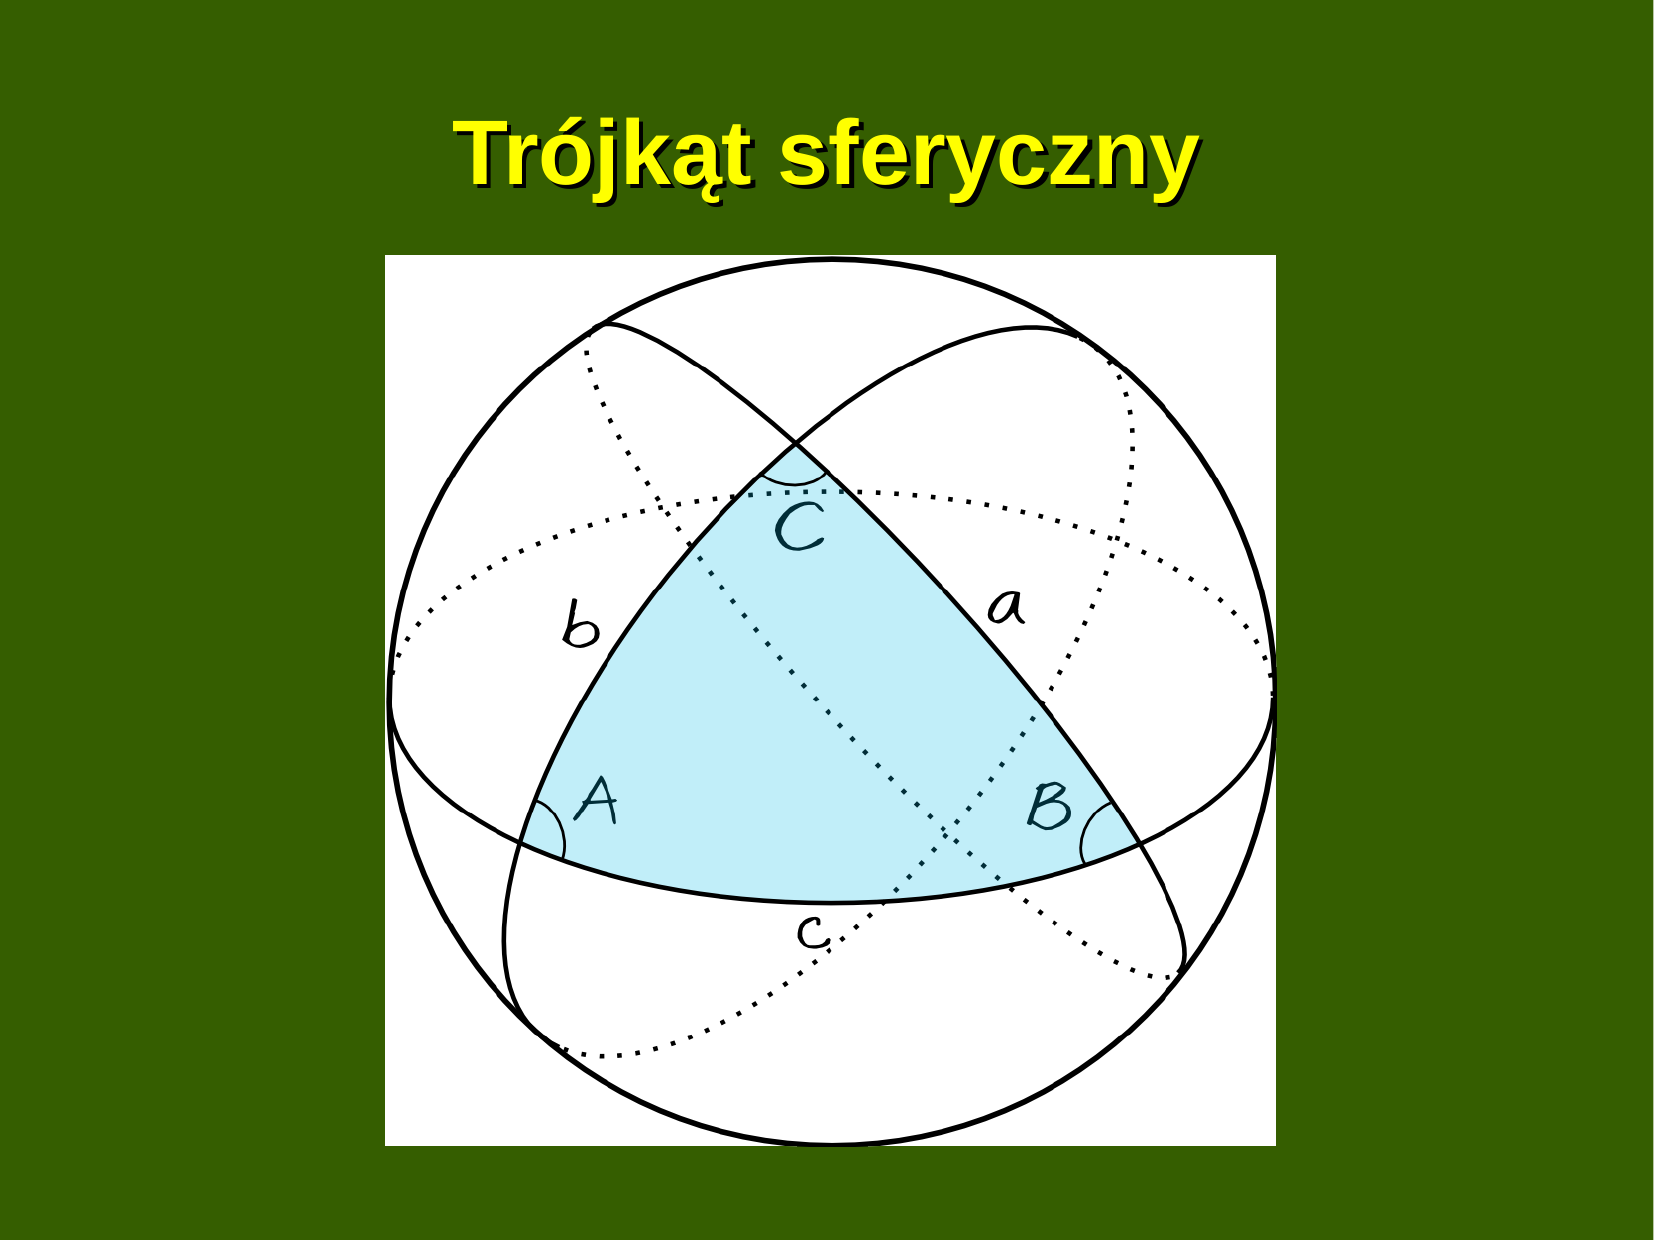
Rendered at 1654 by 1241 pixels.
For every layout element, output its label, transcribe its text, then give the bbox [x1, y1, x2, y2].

title Trójkąt sferyczny [82, 56, 1571, 250]
picture [385, 255, 1277, 1147]
